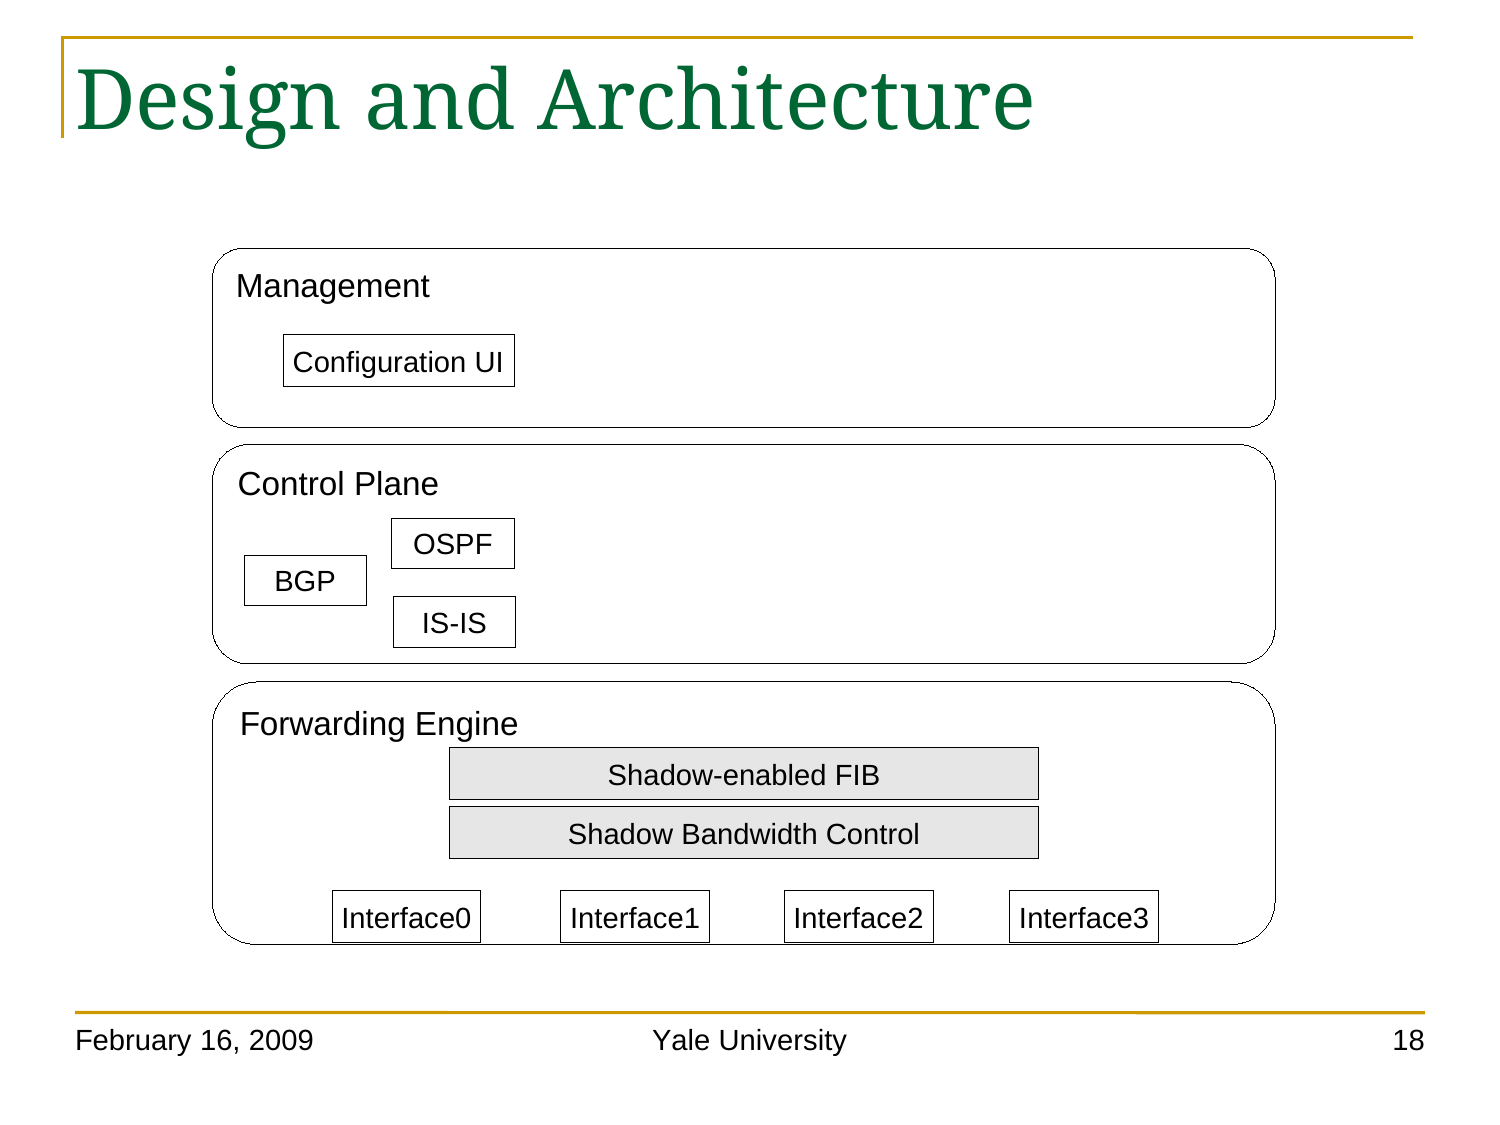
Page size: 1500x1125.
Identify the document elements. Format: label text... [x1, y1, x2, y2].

text_box IS-IS [393, 596, 516, 648]
text_box Control Plane [212, 444, 1276, 664]
title Design and Architecture [75, 45, 1425, 151]
text_box Forwarding Engine [212, 681, 1276, 945]
text_box Shadow Bandwidth Control [449, 806, 1039, 859]
text_box Shadow-enabled FIB [449, 747, 1039, 800]
text_box Management [212, 248, 1276, 428]
text_box Interface3 [1009, 890, 1159, 943]
text_box BGP [244, 555, 367, 606]
text_box Interface1 [560, 890, 710, 943]
text_box OSPF [391, 518, 515, 569]
text_box Configuration UI [283, 334, 515, 387]
text_box Interface2 [784, 890, 934, 943]
text_box Interface0 [332, 890, 481, 943]
